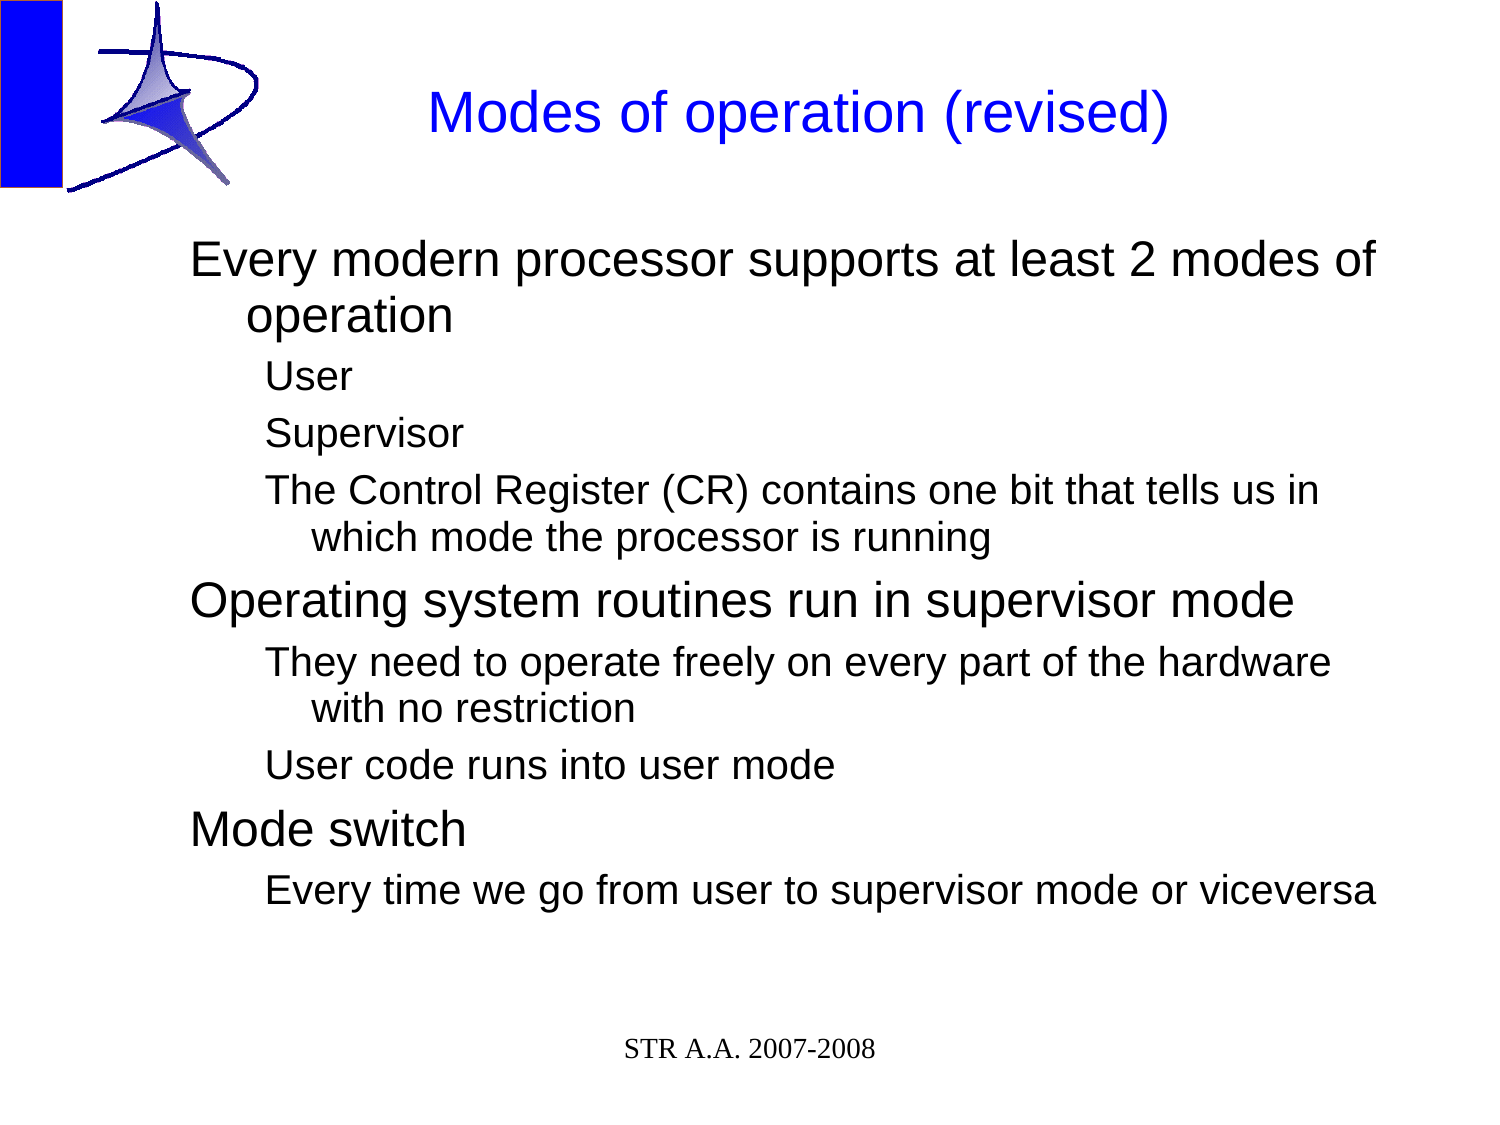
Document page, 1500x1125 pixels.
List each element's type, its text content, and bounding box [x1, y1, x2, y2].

picture [62, 0, 263, 197]
title Modes of operation (revised) [174, 61, 1425, 164]
list Every modern processor supports at least 2 modes of operation User Supervisor The Control Register (CR) contains one bit that tells us in which mode the processor is running Operating system routines run in supervisor mode They need to operate freely on every part of the hardware with no restriction User code runs into user mode Mode switch Every time we go from user to supervisor mode or viceversa [174, 223, 1425, 999]
